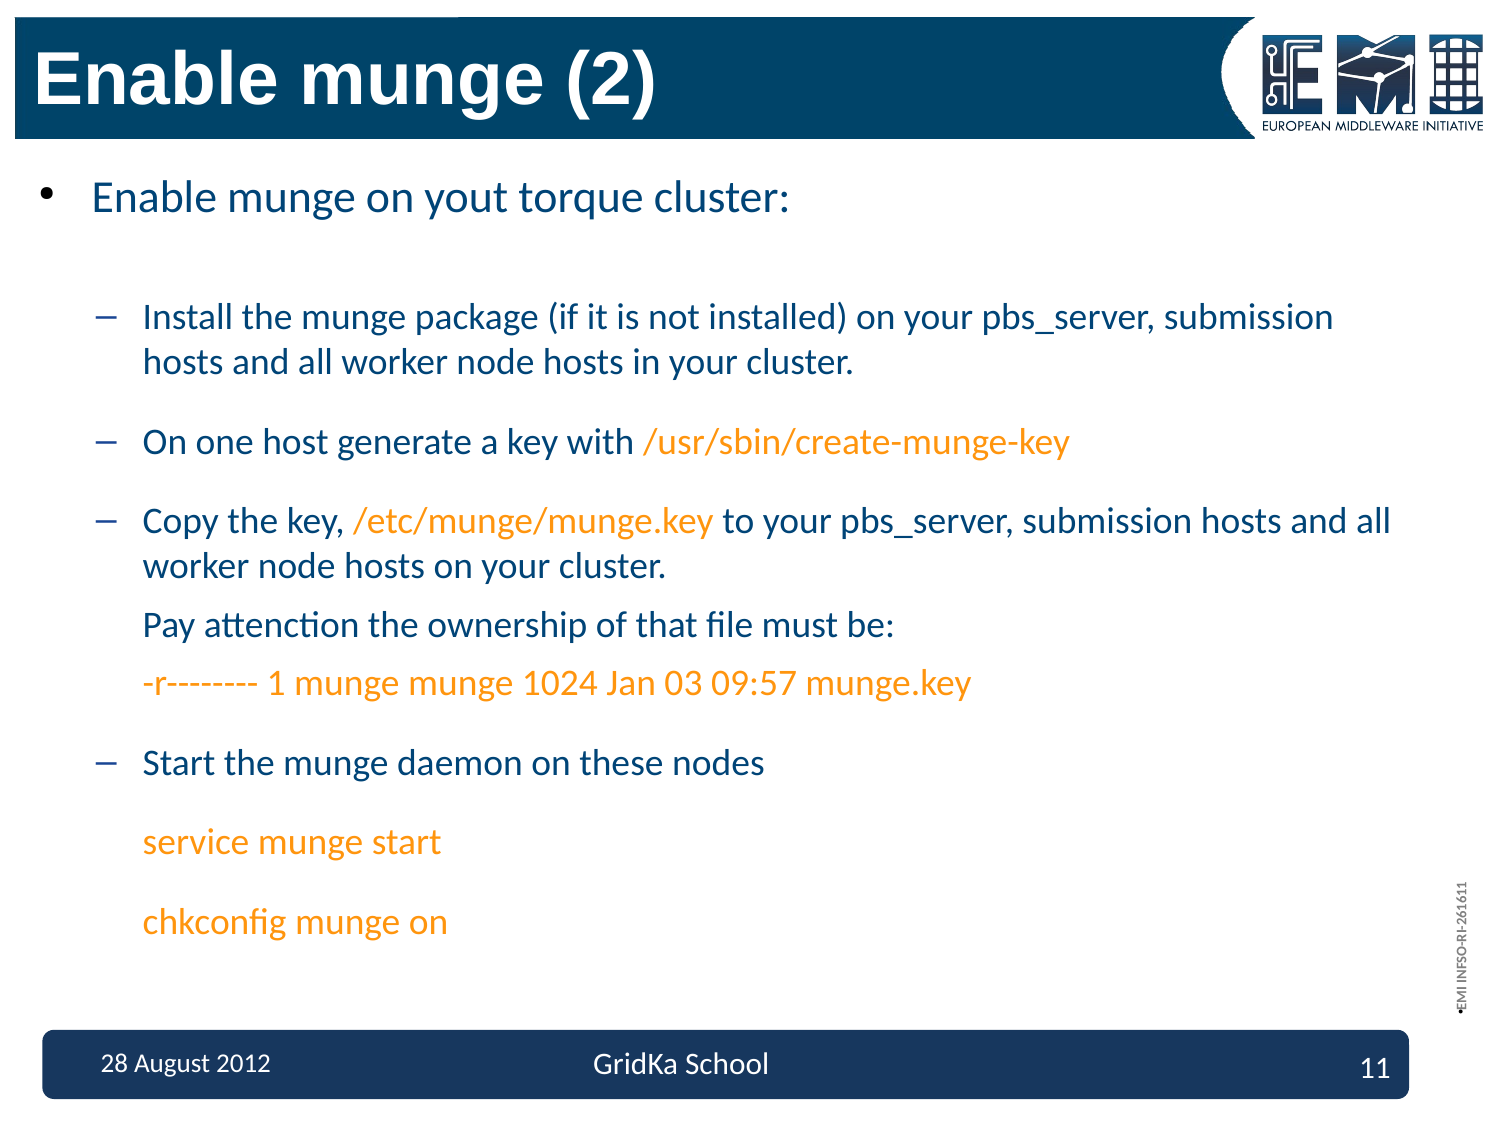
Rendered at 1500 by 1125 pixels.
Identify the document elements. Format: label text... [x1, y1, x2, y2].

list Enable munge on yout torque cluster: Install the munge package (if it is not installed) on your pbs_server, submission hosts and all worker node hosts in your cluster. On one host generate a key with /usr/sbin/create-munge-key Copy the key, /etc/munge/munge.key to your pbs_server, submission hosts and all worker node hosts on your cluster. Pay attenction the ownership of that file must be: -r-------- 1 munge munge 1024 Jan 03 09:57 munge.key Start the munge daemon on these nodes service munge start chkconfig munge on [6, 159, 1410, 1069]
picture [28, 17, 1255, 139]
text_box Enable munge (2) [18, 21, 673, 127]
picture [1262, 34, 1483, 131]
picture [14, 17, 25, 139]
